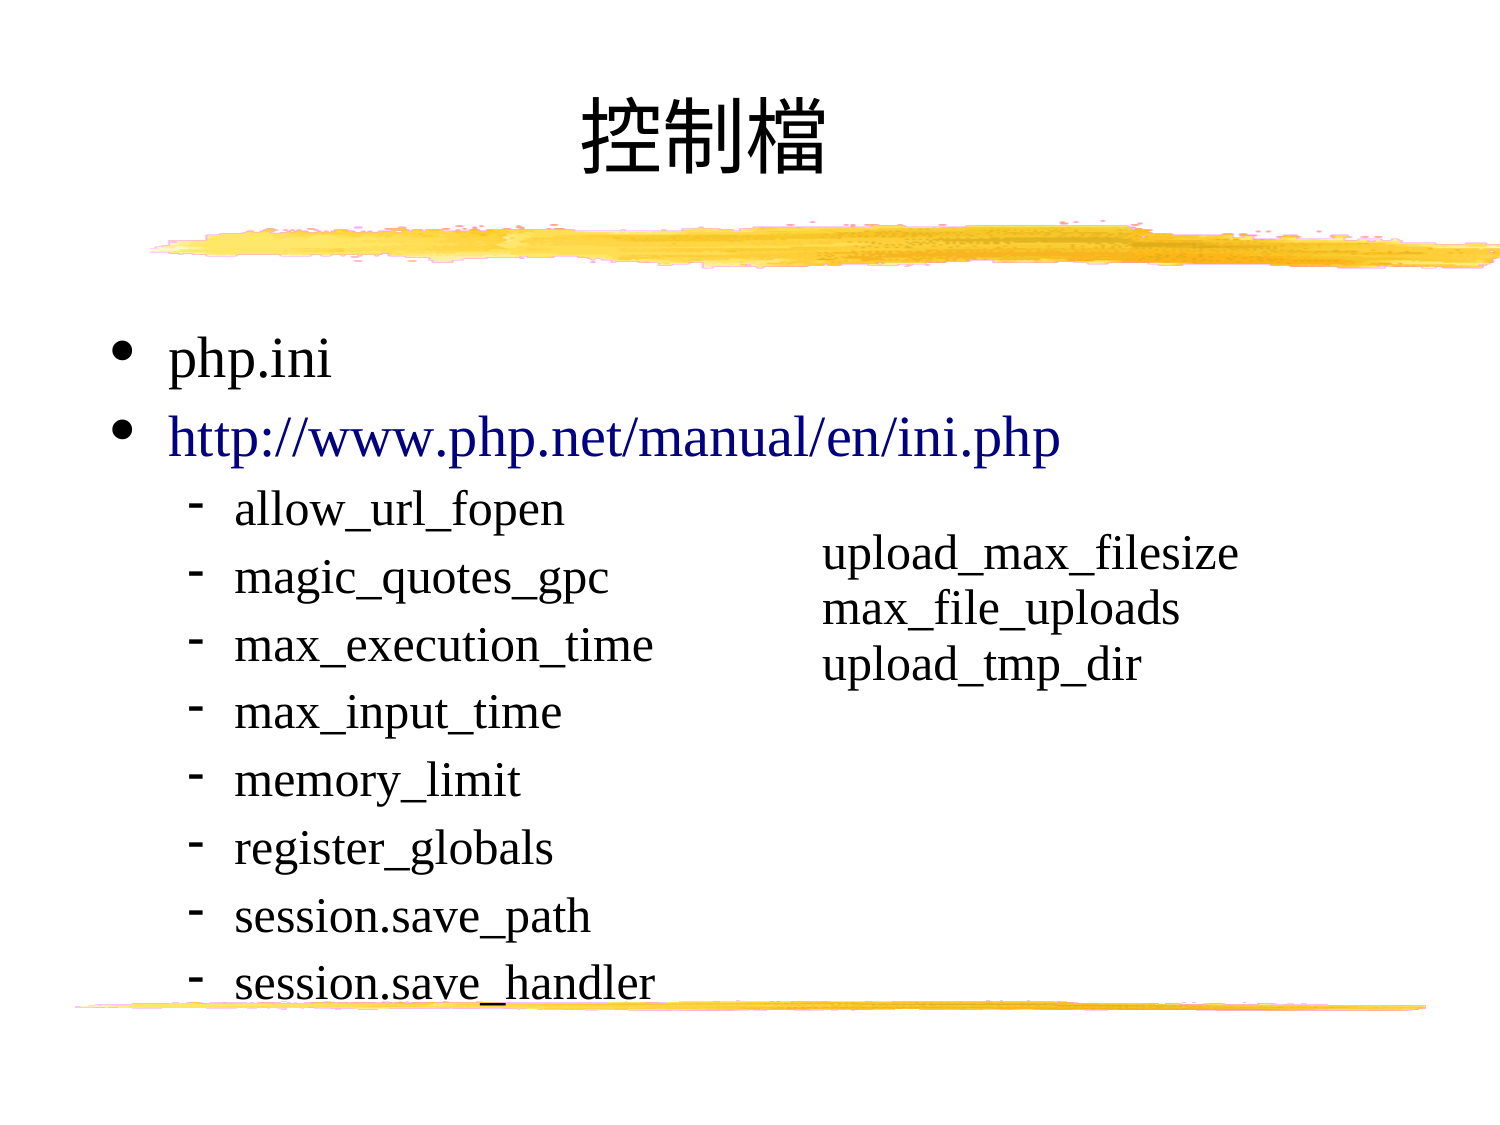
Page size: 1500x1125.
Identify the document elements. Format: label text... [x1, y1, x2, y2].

picture [1388, 999, 1426, 1013]
picture [75, 999, 112, 1013]
title 控制檔 [66, 44, 1342, 218]
list php.ini http://www.php.net/manual/en/ini.php allow_url_fopen magic_quotes_gpc max_execution_time max_input_time memory_limit register_globals session.save_path session.save_handler [112, 324, 1388, 1021]
text_box upload_max_filesize max_file_uploads upload_tmp_dir [807, 517, 1254, 702]
picture [150, 215, 1500, 279]
